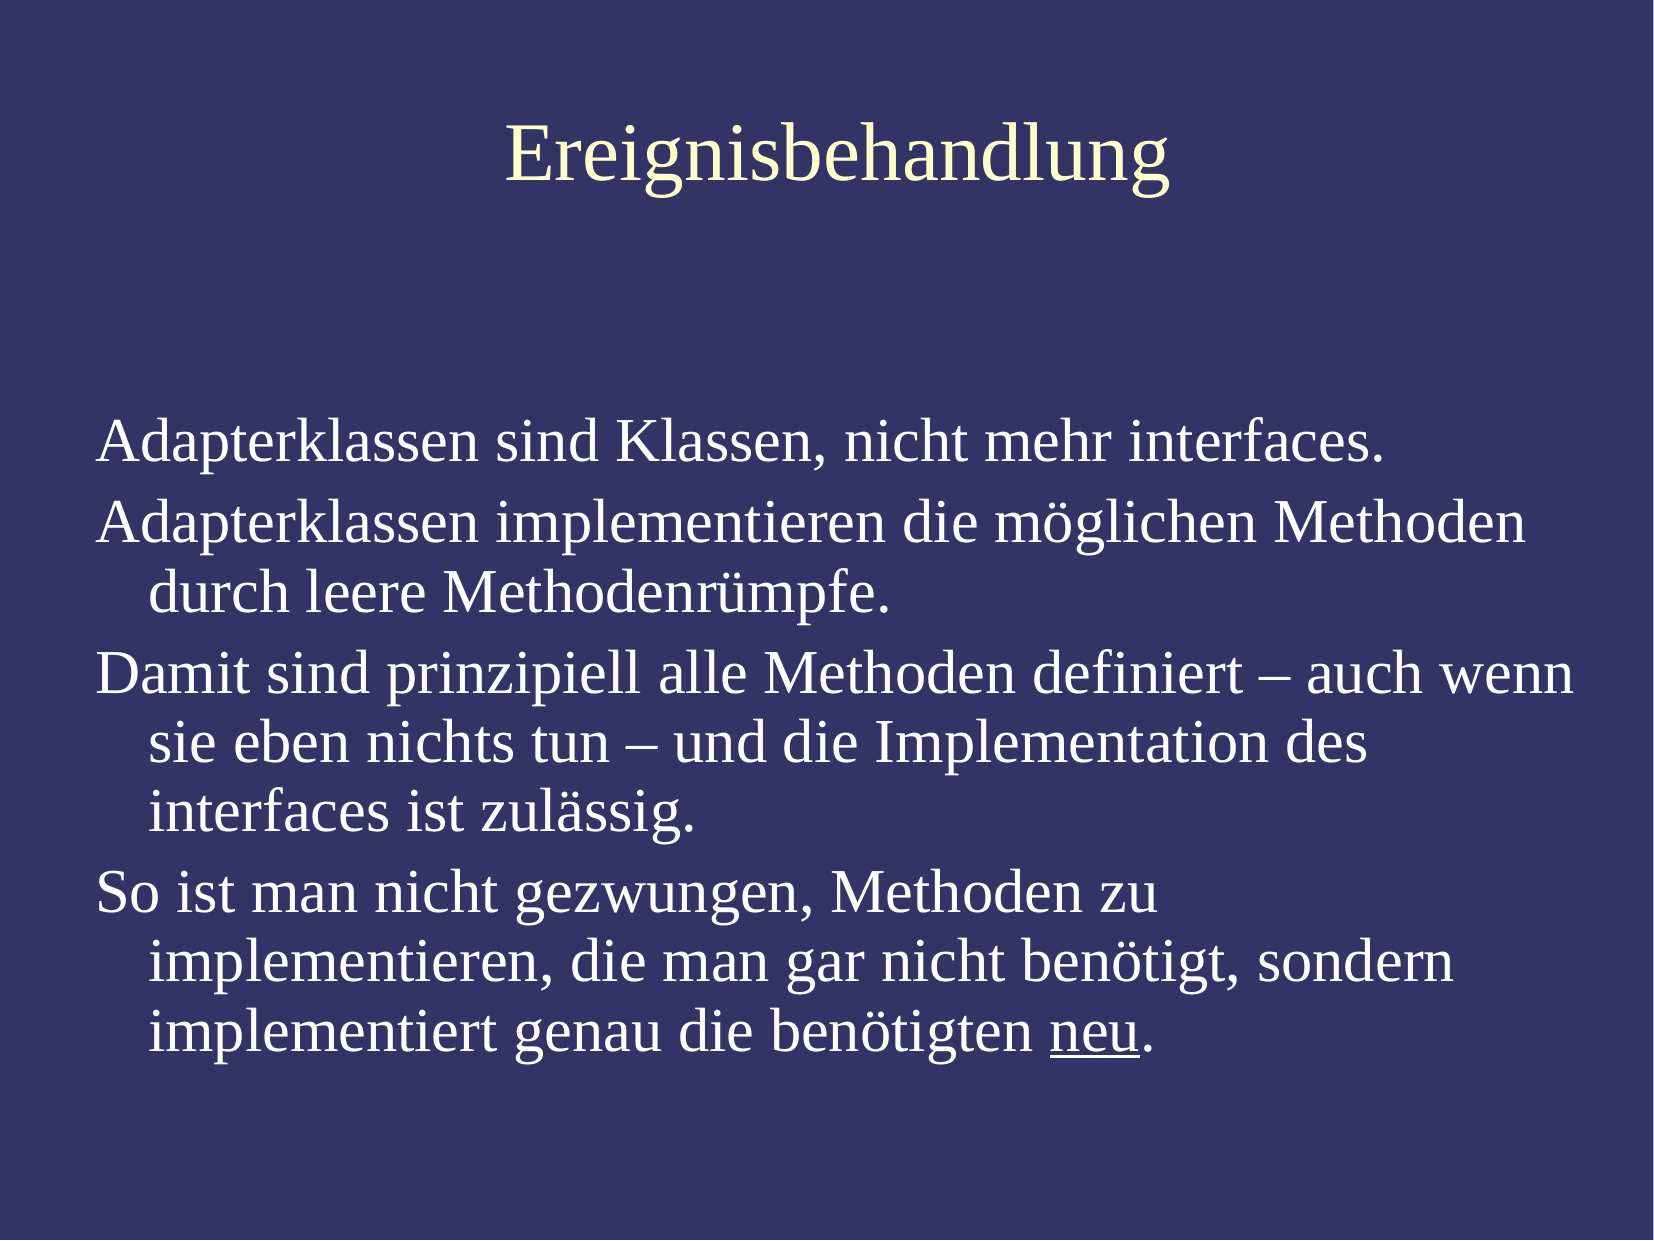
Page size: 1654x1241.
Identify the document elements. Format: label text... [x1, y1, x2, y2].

title Ereignisbehandlung [54, 44, 1622, 260]
list Adapterklassen sind Klassen, nicht mehr interfaces. Adapterklassen implementieren die möglichen Methoden durch leere Methodenrümpfe. Damit sind prinzipiell alle Methoden definiert – auch wenn sie eben nichts tun – und die Implementation des interfaces ist zulässig. So ist man nicht gezwungen, Methoden zu implementieren, die man gar nicht benötigt, sondern implementiert genau die benötigten neu. [77, 324, 1579, 1154]
